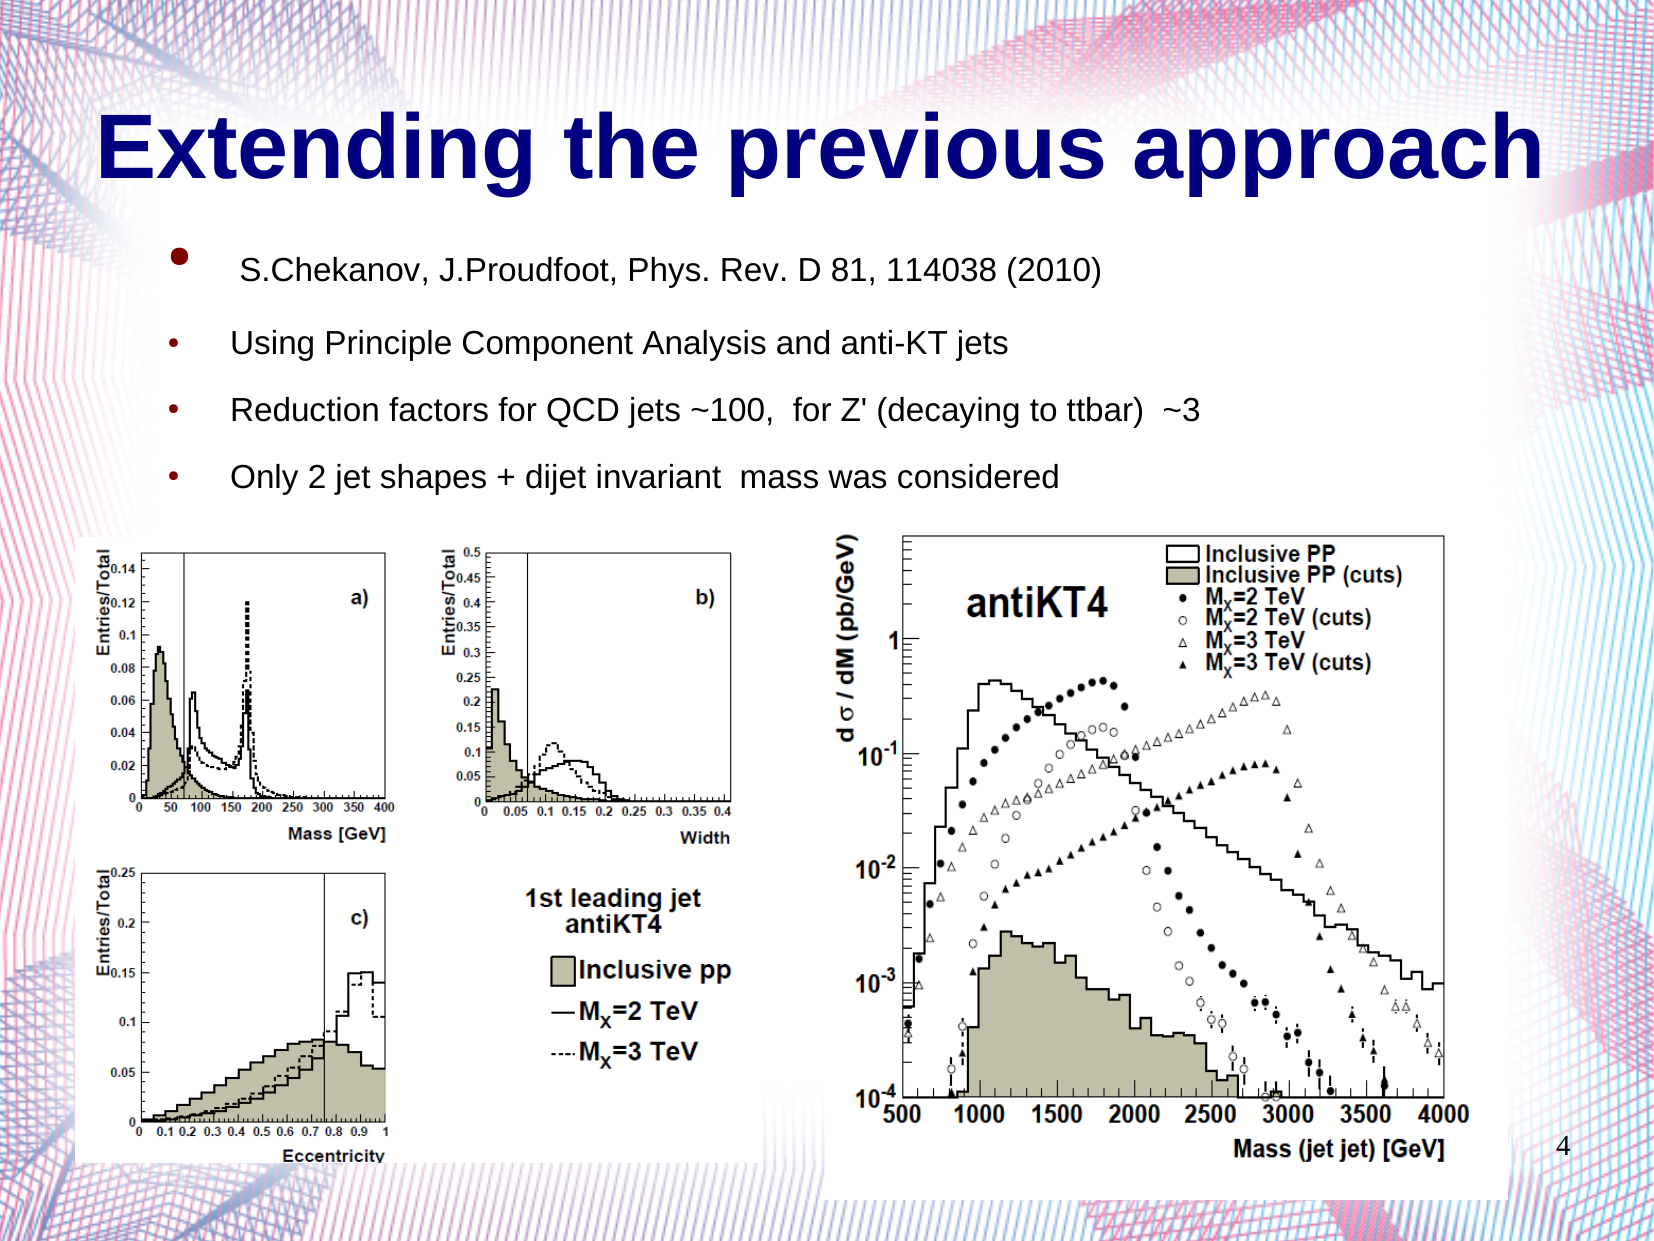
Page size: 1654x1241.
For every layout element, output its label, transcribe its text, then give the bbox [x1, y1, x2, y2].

title Extending the previous approach [75, 37, 1568, 257]
picture [0, 0, 1654, 1241]
list S.Chekanov, J.Proudfoot, Phys. Rev. D 81, 114038 (2010) Using Principle Component Analysis and anti-KT jets Reduction factors for QCD jets ~100, for Z' (decaying to ttbar) ~3 Only 2 jet shapes + dijet invariant mass was considered [150, 220, 1603, 901]
